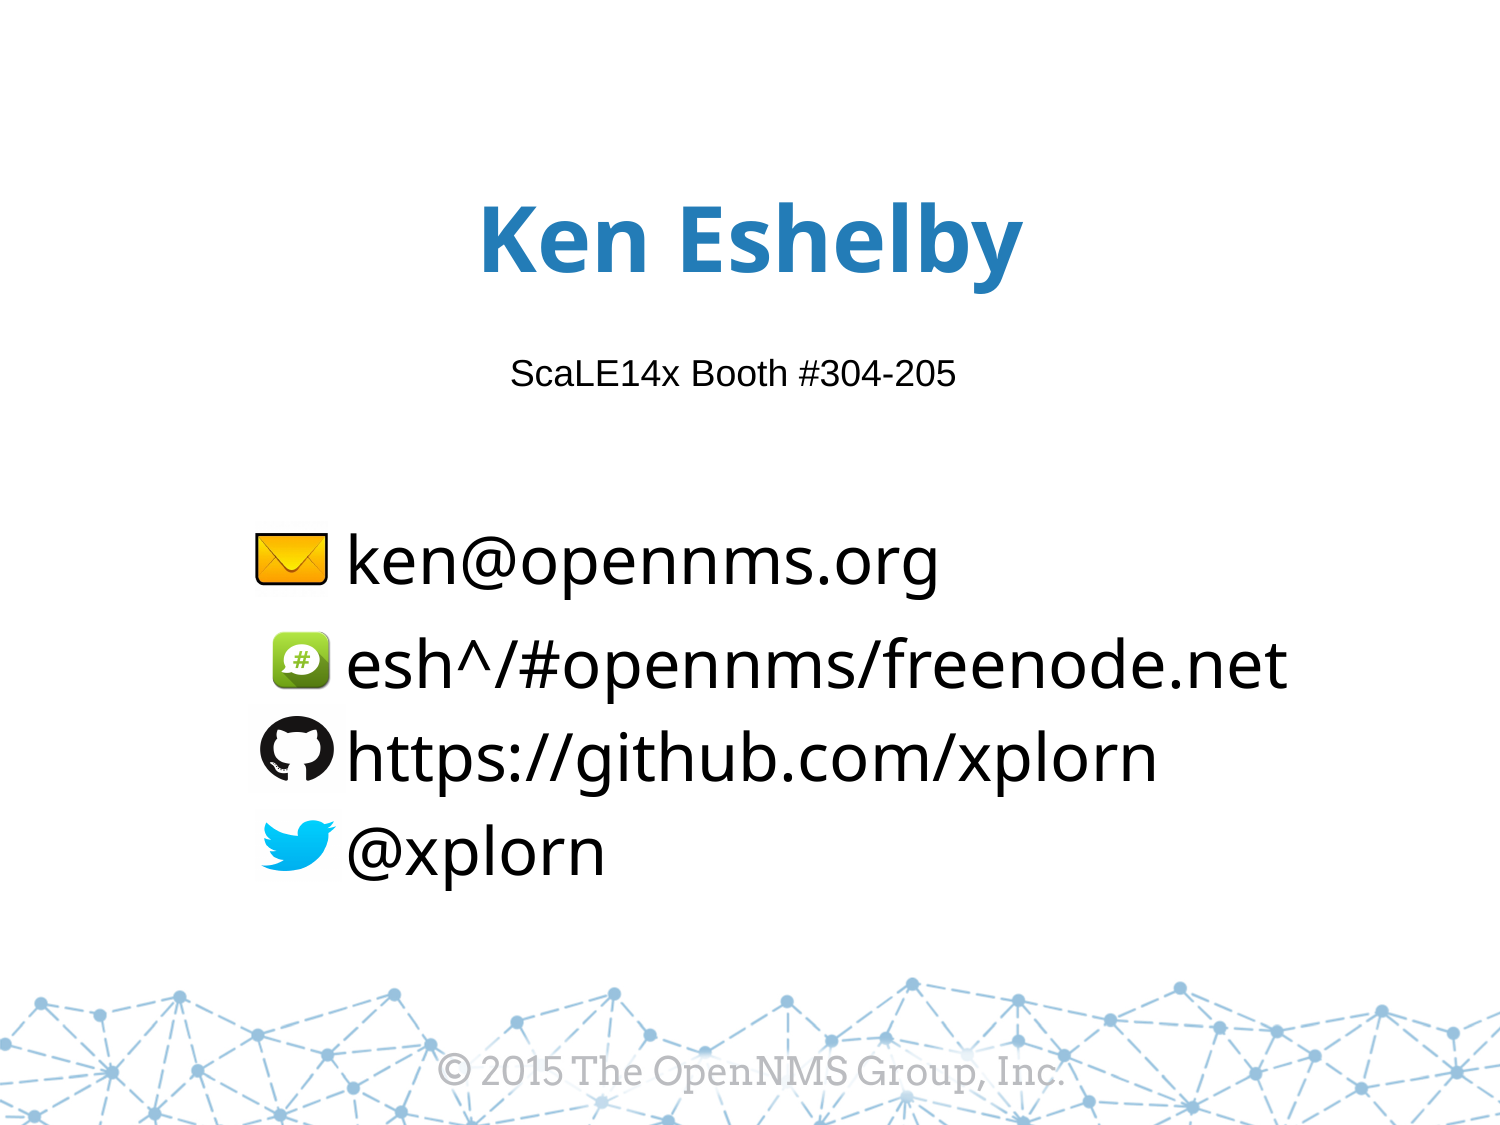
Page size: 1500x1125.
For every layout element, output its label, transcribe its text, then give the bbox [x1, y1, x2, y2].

text_box ScaLE14x Booth #304-205 [495, 345, 991, 402]
picture [255, 809, 342, 882]
picture [270, 629, 331, 690]
picture [248, 704, 346, 793]
title Ken Eshelby [75, 142, 1426, 330]
picture [255, 521, 328, 598]
picture [0, 974, 1500, 1125]
list ken@opennms.org esh^/#opennms/freenode.net https://github.com/xplorn @xplorn [330, 510, 1471, 916]
